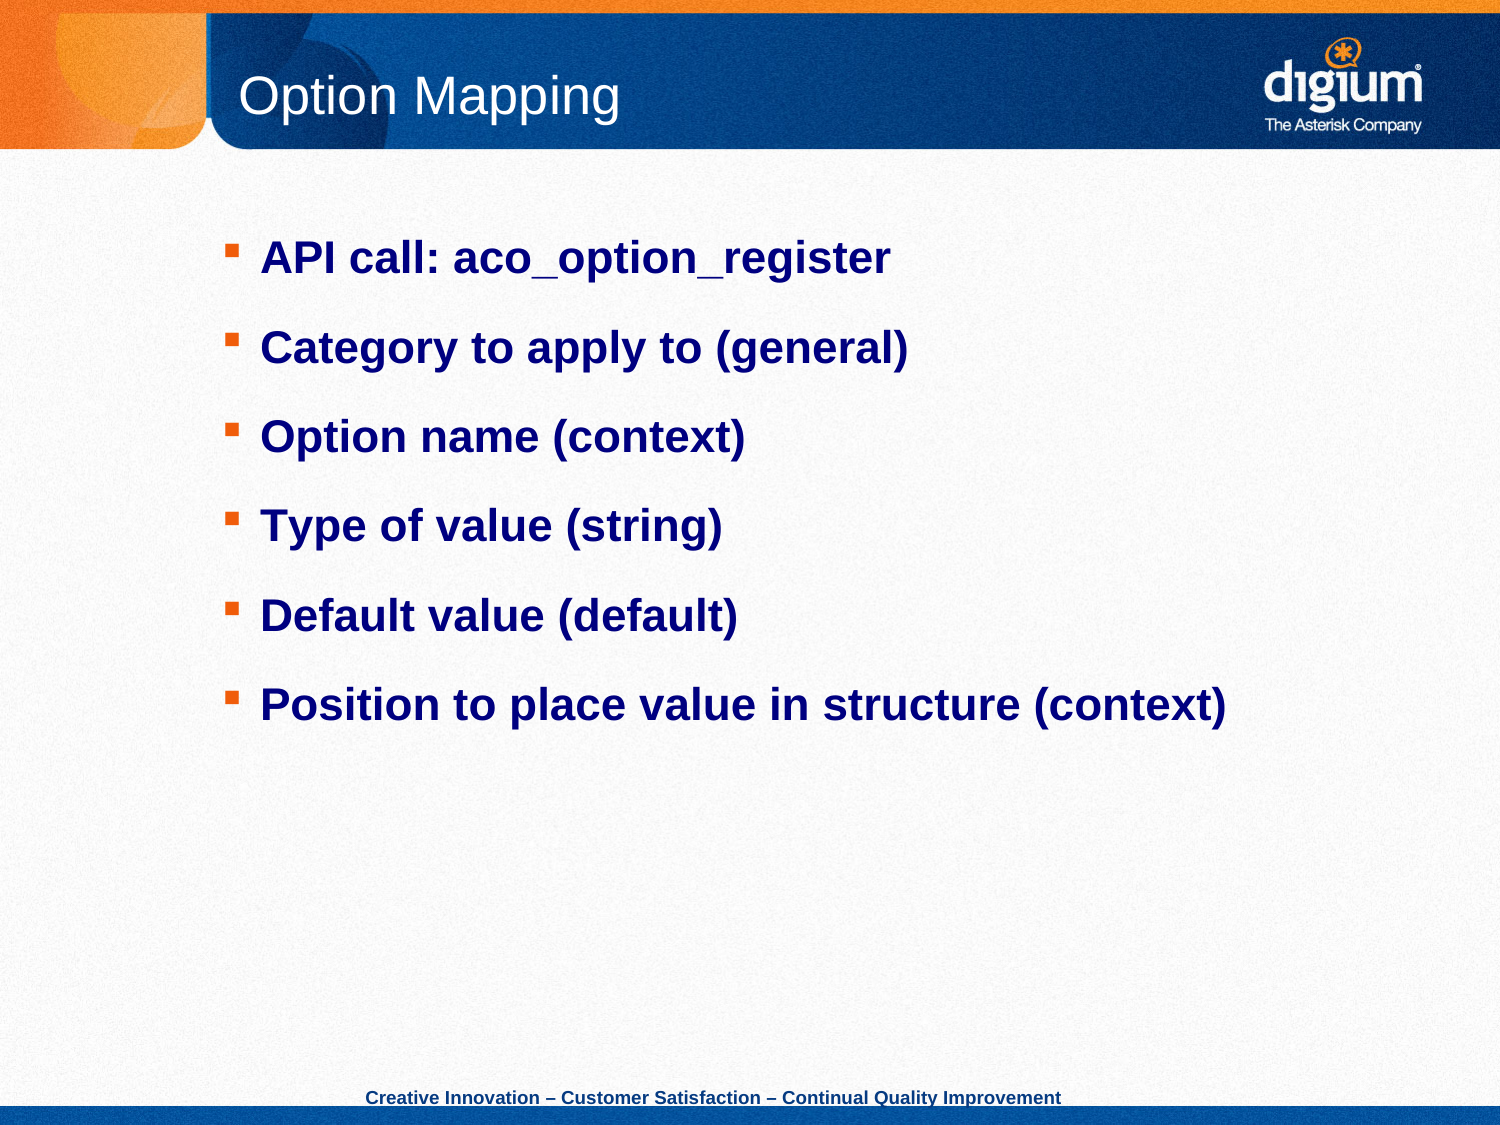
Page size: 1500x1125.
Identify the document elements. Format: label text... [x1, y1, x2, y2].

title Option Mapping [238, 27, 1243, 127]
list API call: aco_option_register Category to apply to (general) Option name (context) Type of value (string) Default value (default) Position to place value in structure (context) [206, 224, 1301, 1013]
picture [0, 0, 1500, 1125]
